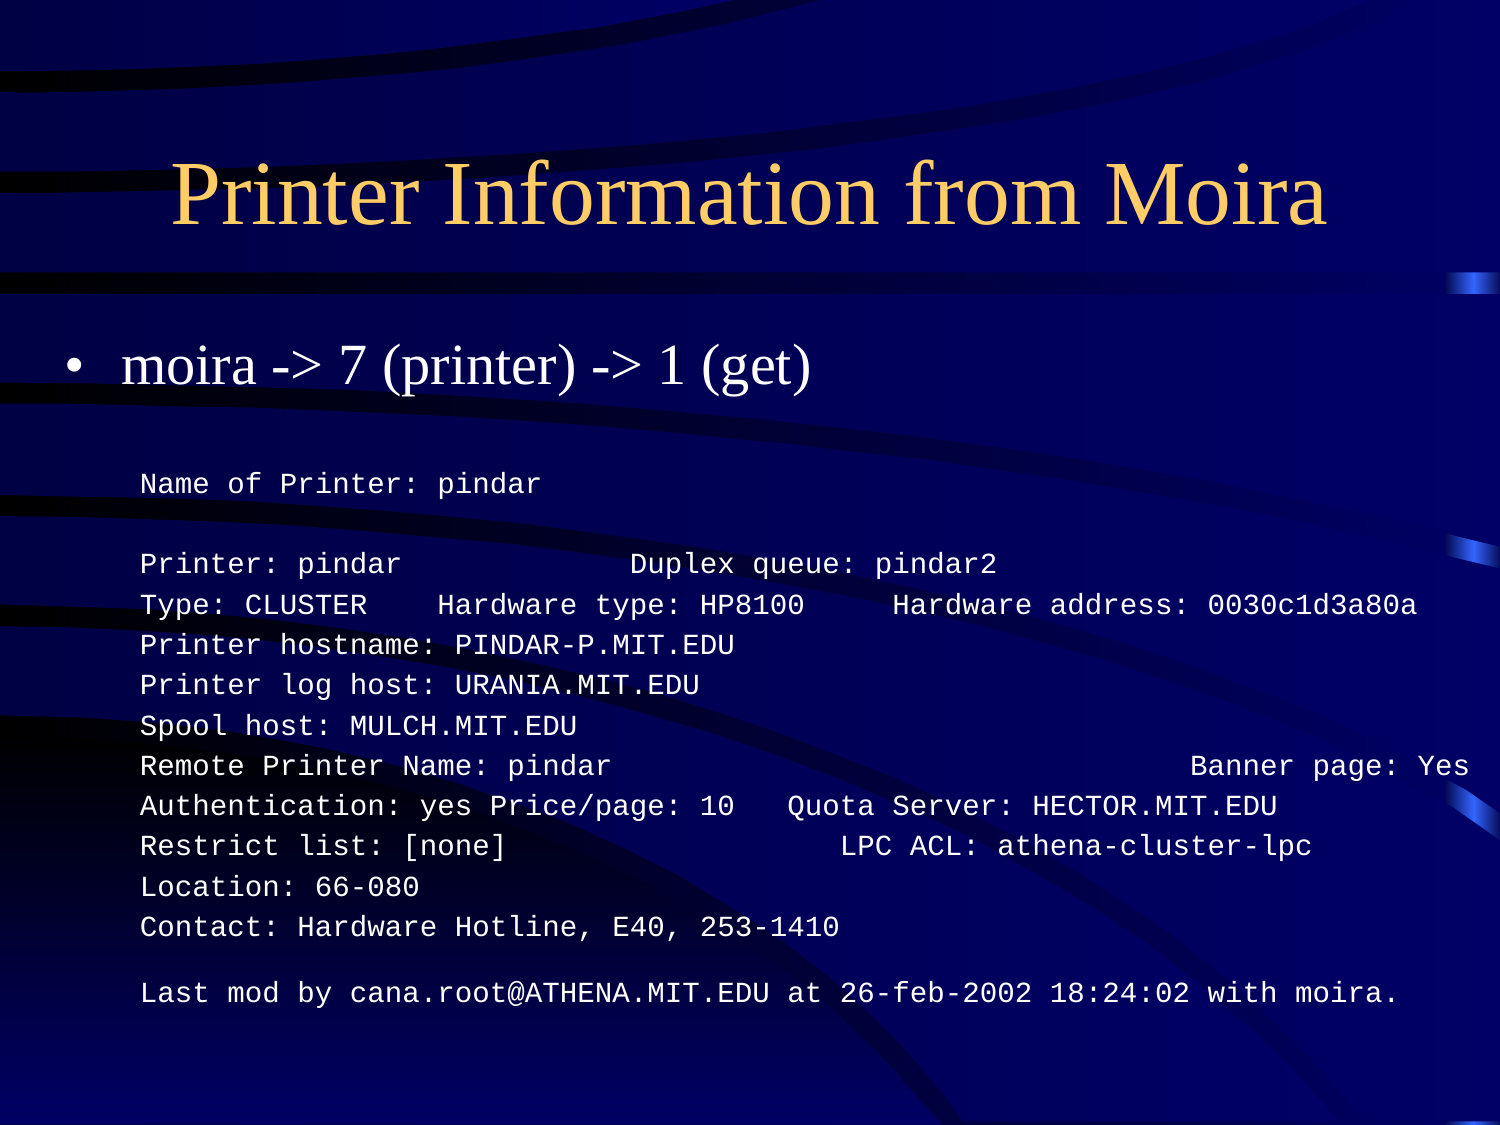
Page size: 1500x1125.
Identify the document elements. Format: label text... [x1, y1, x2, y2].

list moira -> 7 (printer) -> 1 (get) Name of Printer: pindar Printer: pindar Duplex queue: pindar2 Type: CLUSTER Hardware type: HP8100 Hardware address: 0030c1d3a80a Printer hostname: PINDAR-P.MIT.EDU Printer log host: URANIA.MIT.EDU Spool host: MULCH.MIT.EDU Remote Printer Name: pindar Banner page: Yes Authentication: yes Price/page: 10 Quota Server: HECTOR.MIT.EDU Restrict list: [none] LPC ACL: athena-cluster-lpc Location: 66-080 Contact: Hardware Hotline, E40, 253-1410 Last mod by cana.root@ATHENA.MIT.EDU at 26-feb-2002 18:24:02 with moira. [49, 324, 1500, 1088]
title Printer Information from Moira [112, 99, 1388, 288]
